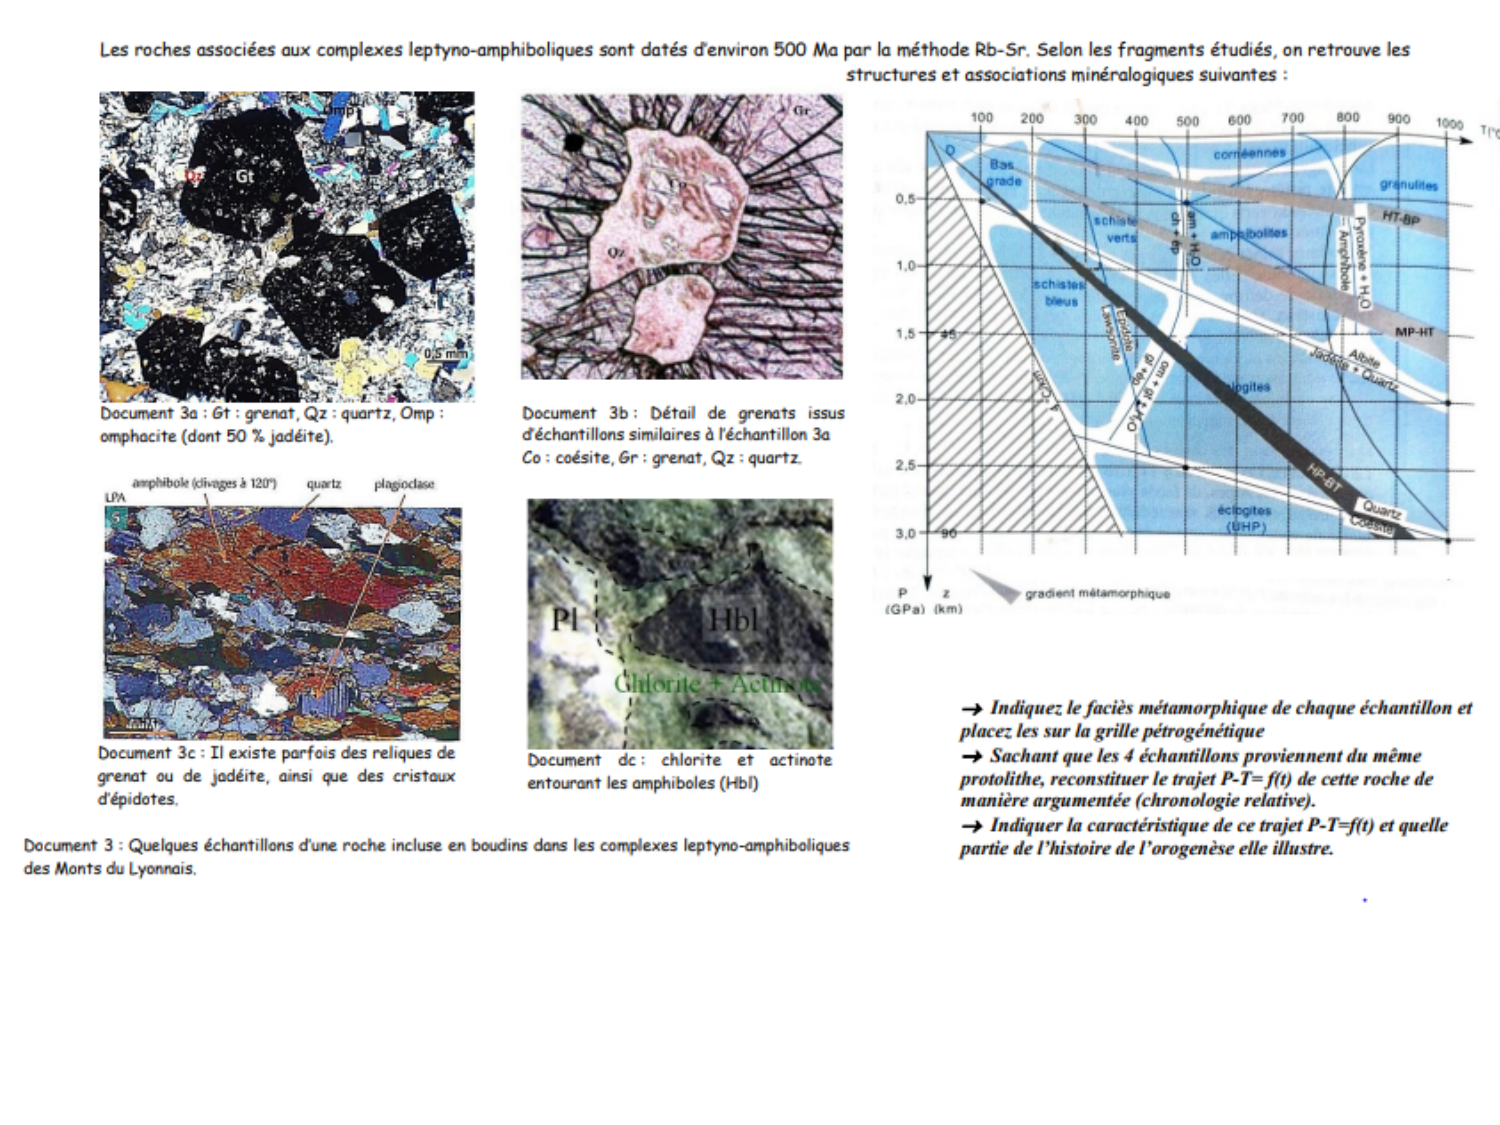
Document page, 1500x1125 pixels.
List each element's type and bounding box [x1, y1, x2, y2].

picture [11, 26, 1500, 910]
